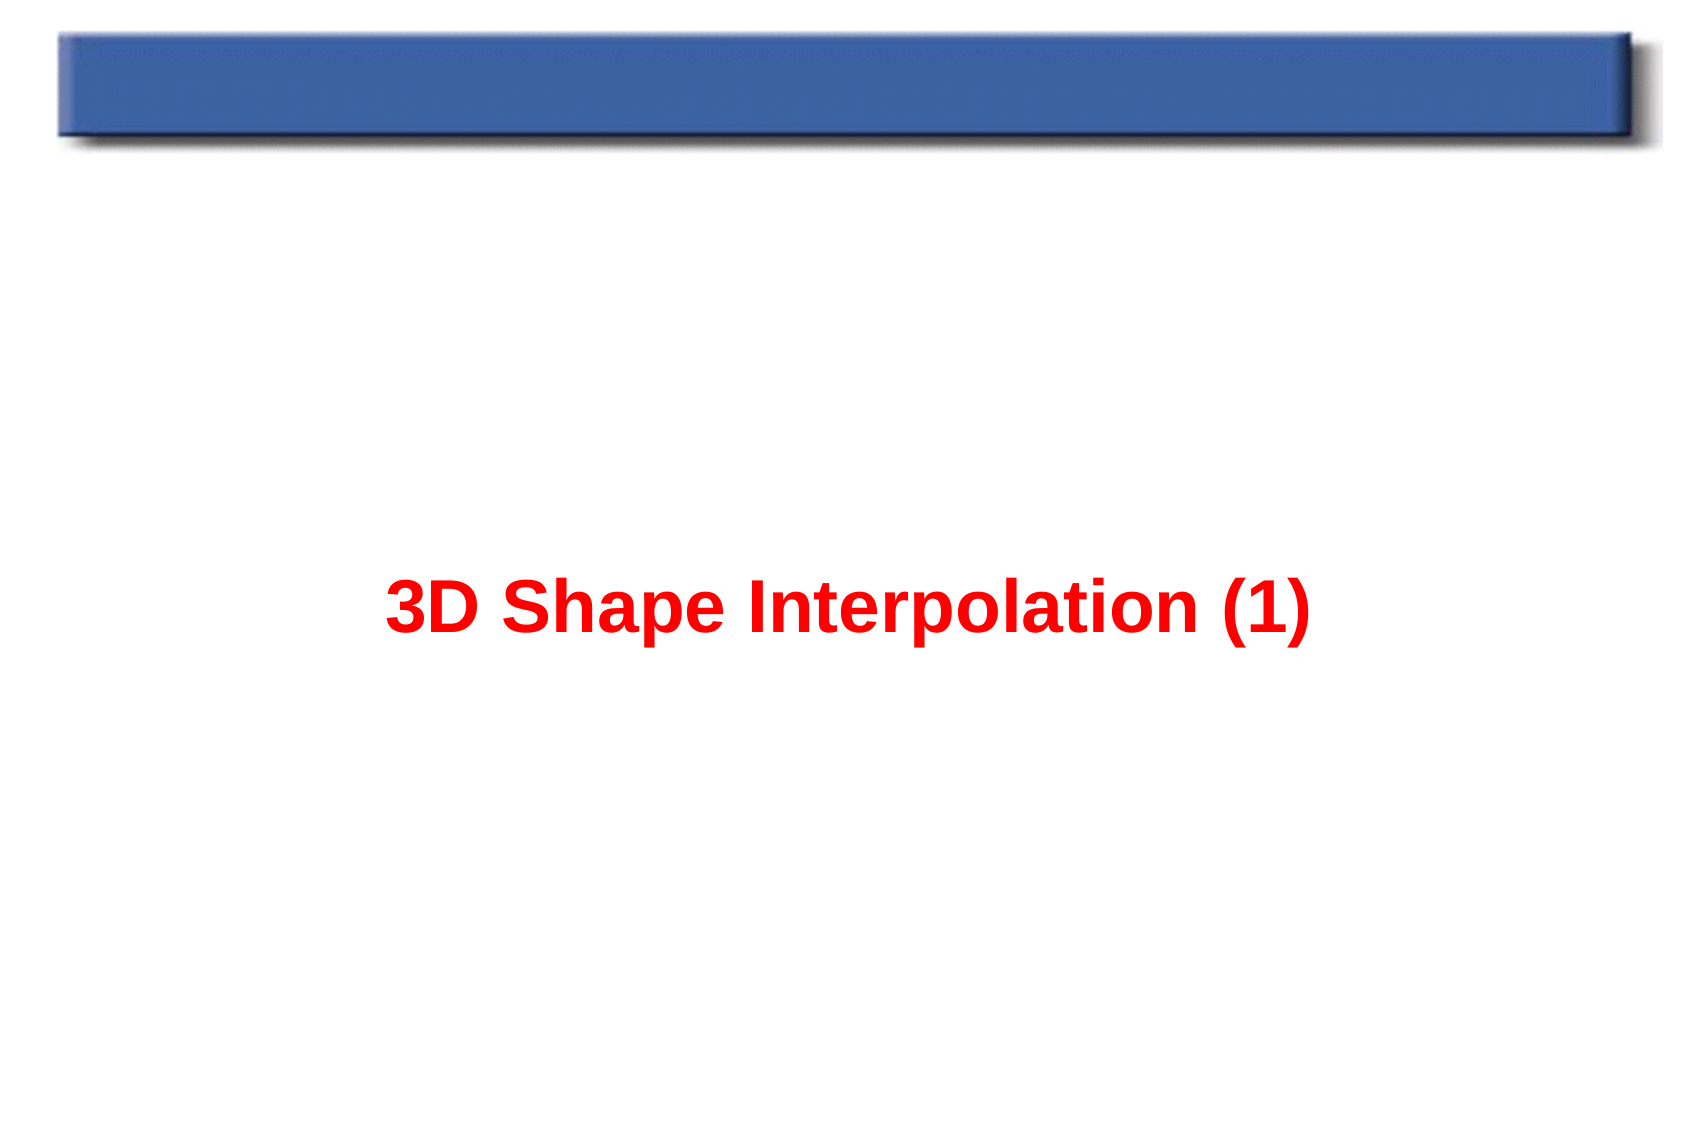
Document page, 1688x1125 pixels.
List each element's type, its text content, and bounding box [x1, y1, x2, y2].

picture [56, 29, 1663, 156]
text_box 3D Shape Interpolation (1) [370, 549, 1329, 656]
